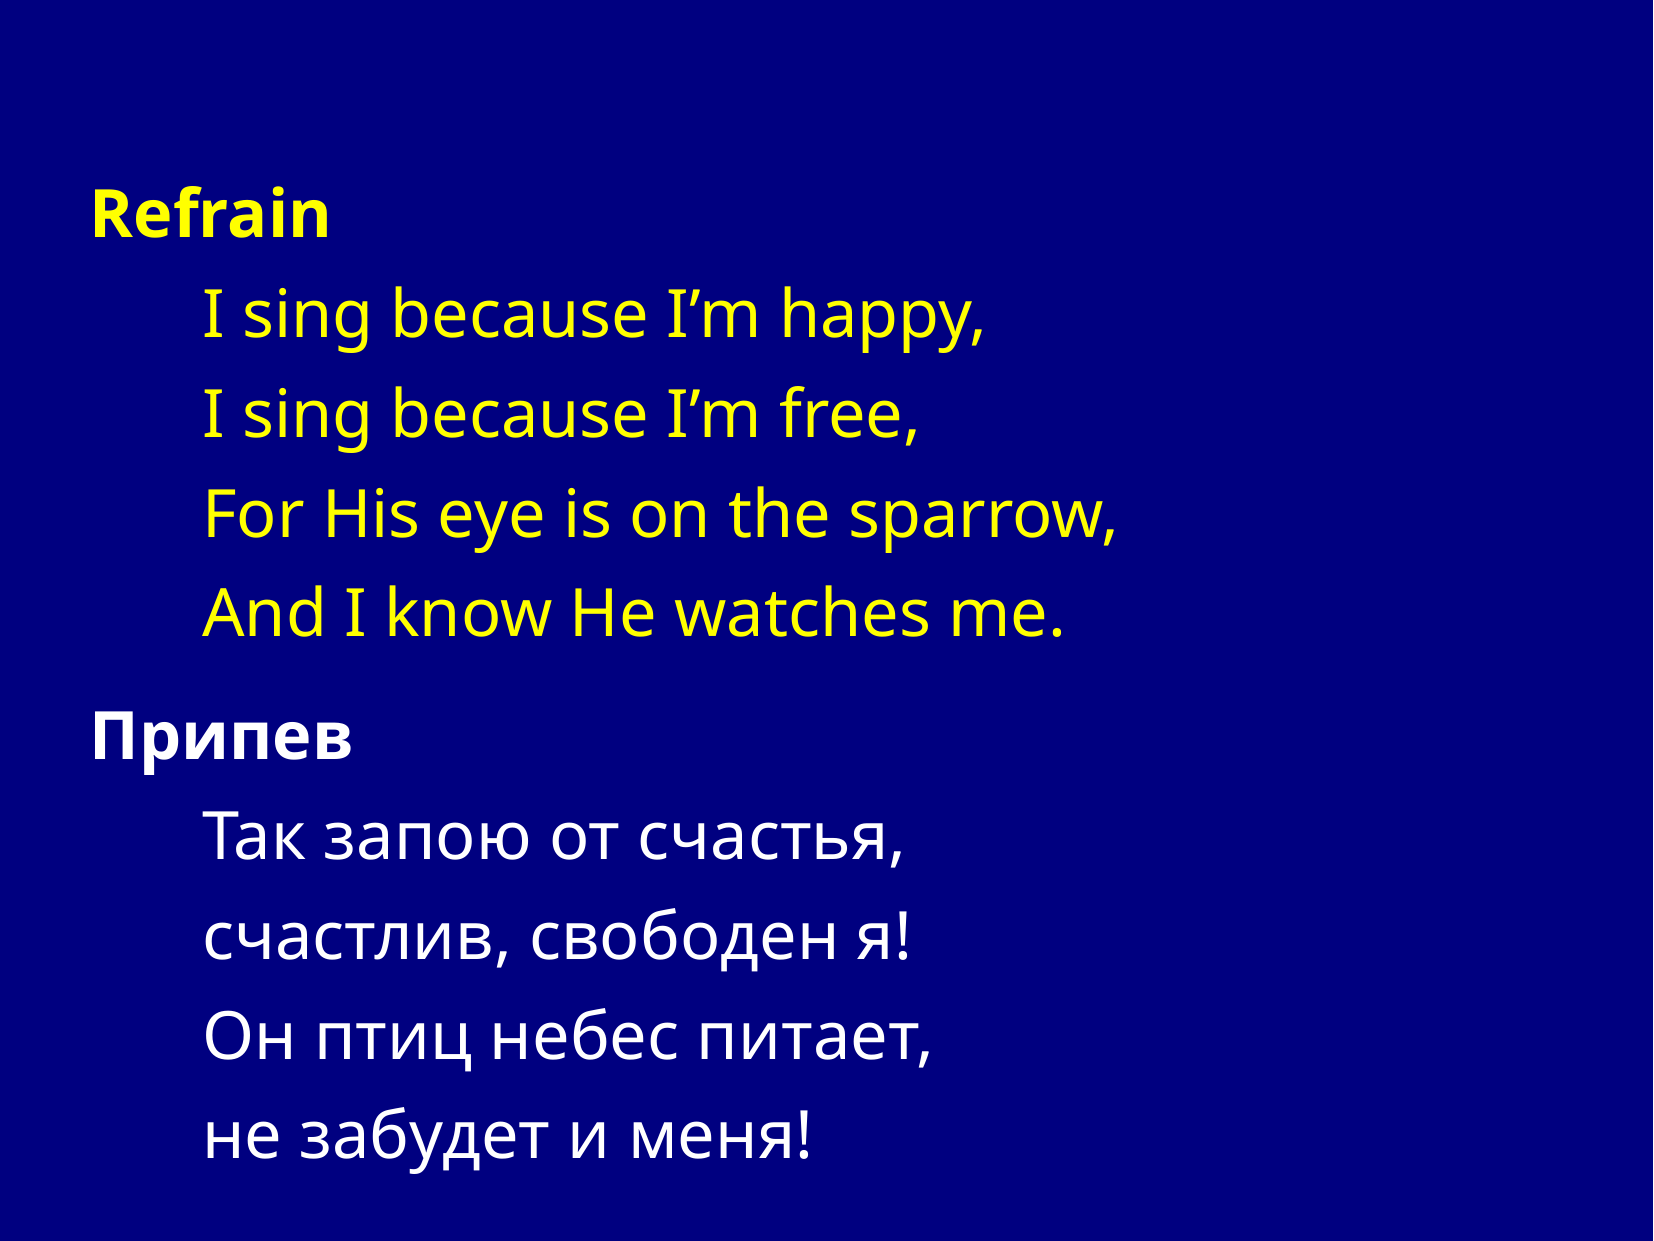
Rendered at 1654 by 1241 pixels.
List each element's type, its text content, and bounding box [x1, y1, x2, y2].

text_box Припев Так запою от счастья, счастлив, свободен я! Он птиц небес питает, не забудет и меня! [75, 581, 1576, 1163]
text_box Refrain I sing because I’m happy, I sing because I’m free, For His eye is on the sparrow, And I know He watches me. [75, 150, 1576, 581]
